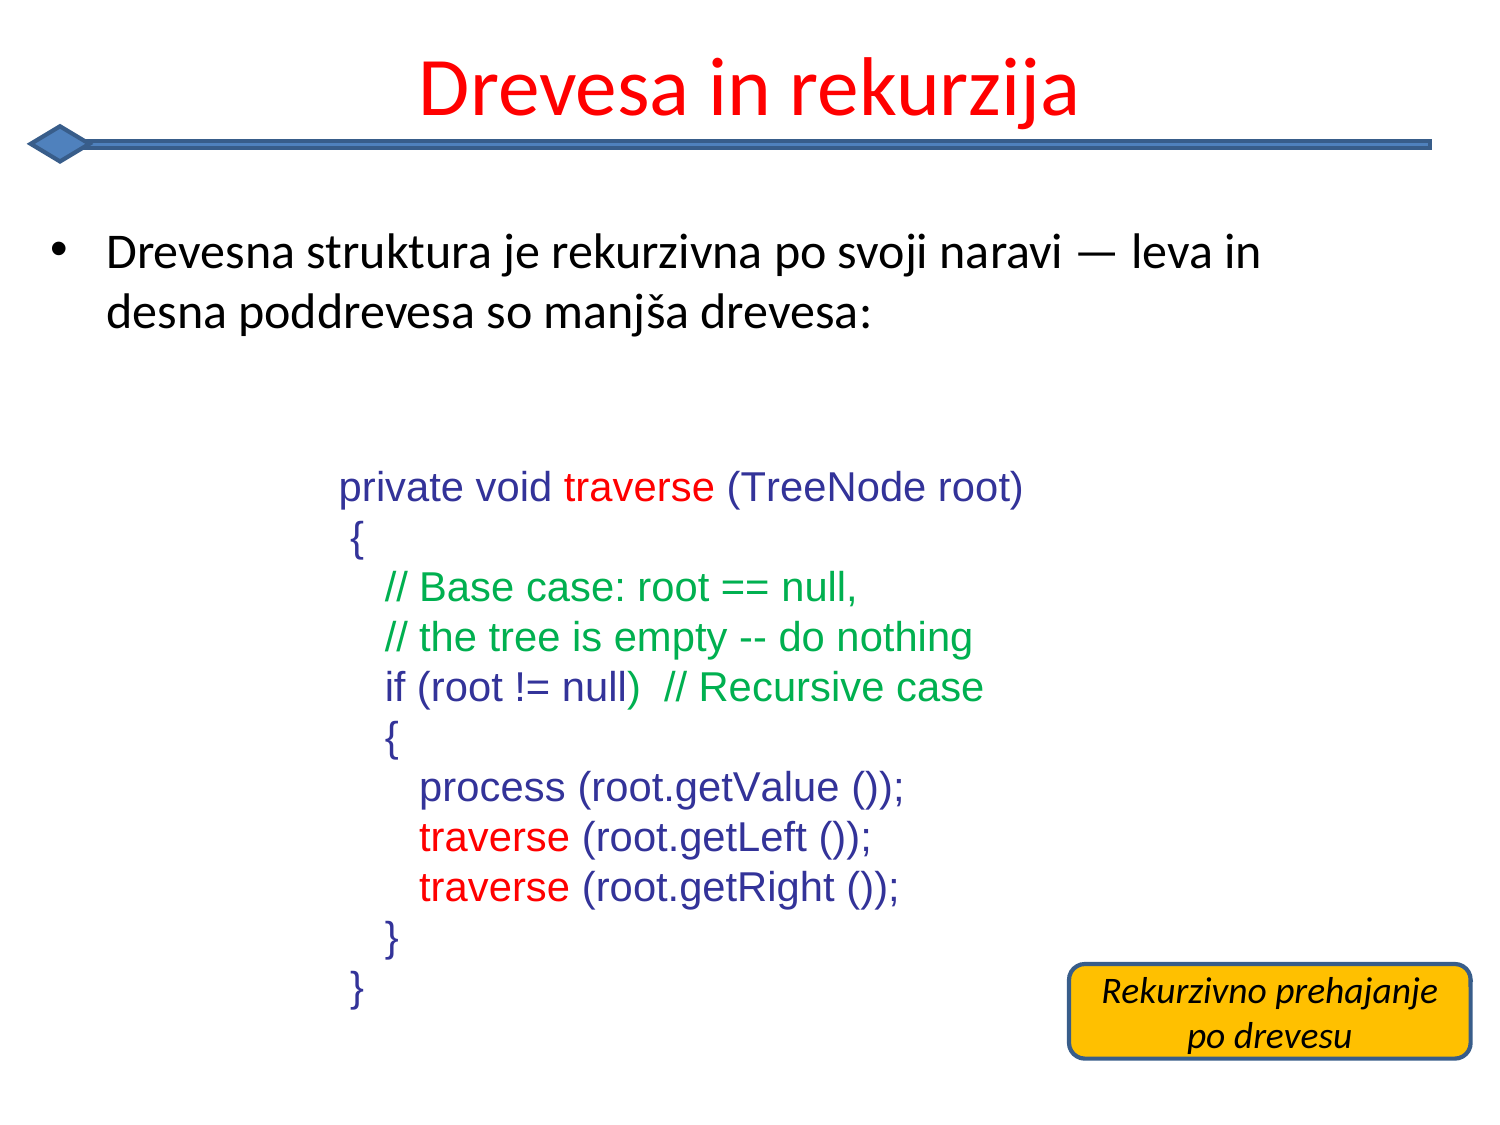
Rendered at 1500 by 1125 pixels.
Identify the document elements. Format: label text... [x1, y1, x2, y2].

title Drevesa in rekurzija [75, 23, 1426, 141]
text_box private void traverse (TreeNode root) { // Base case: root == null, // the tree is empty -- do nothing if (root != null) // Recursive case { process (root.getValue ()); traverse (root.getLeft ()); traverse (root.getRight ()); } } [237, 451, 1259, 1018]
text_box Rekurzivno prehajanje po drevesu [1069, 964, 1471, 1059]
list Drevesna struktura je rekurzivna po svoji naravi — leva in desna poddrevesa so manjša drevesa: [35, 210, 1386, 954]
